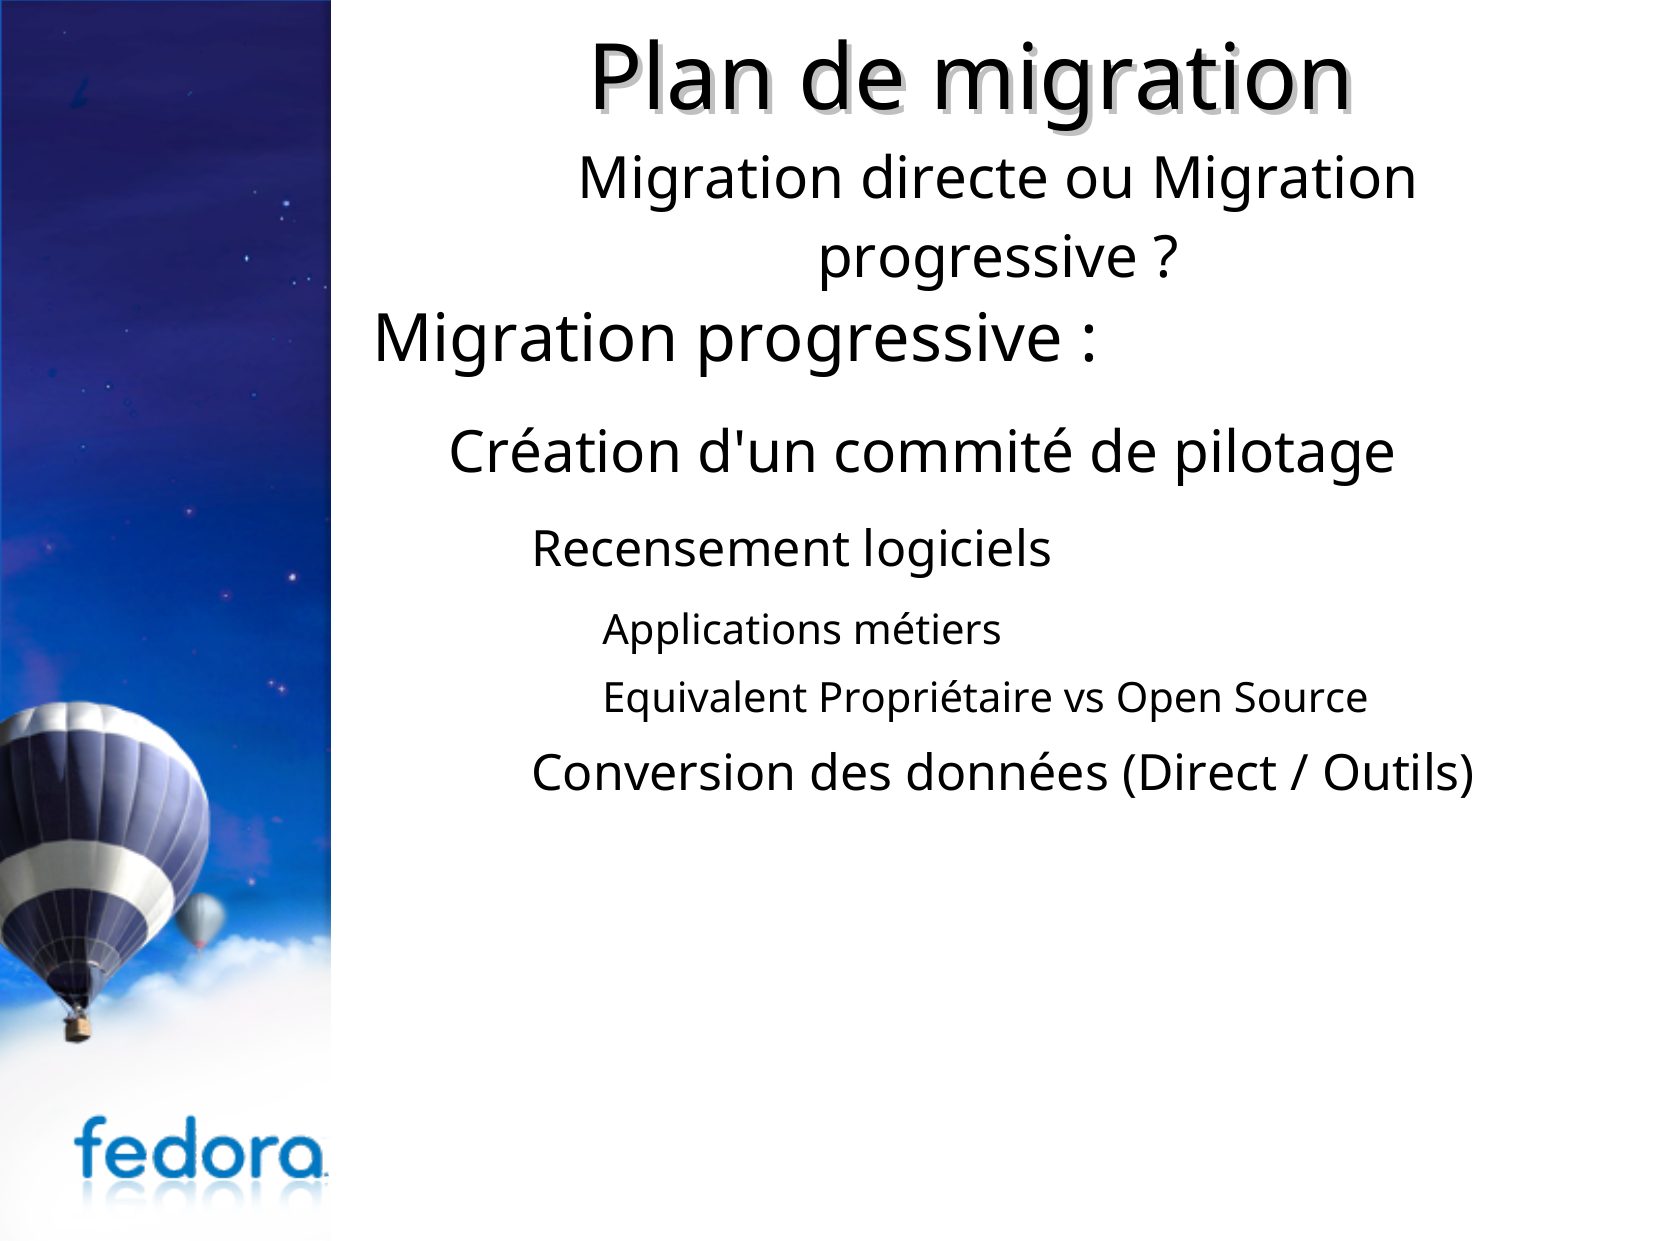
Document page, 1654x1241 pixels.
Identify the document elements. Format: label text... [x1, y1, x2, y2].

picture [0, 0, 331, 1241]
title Plan de migration Migration directe ou Migration progressive ? [354, 56, 1571, 250]
list Migration progressive : Création d'un commité de pilotage Recensement logiciels Applications métiers Equivalent Propriétaire vs Open Source Conversion des données (Direct / Outils) [354, 290, 1625, 1094]
